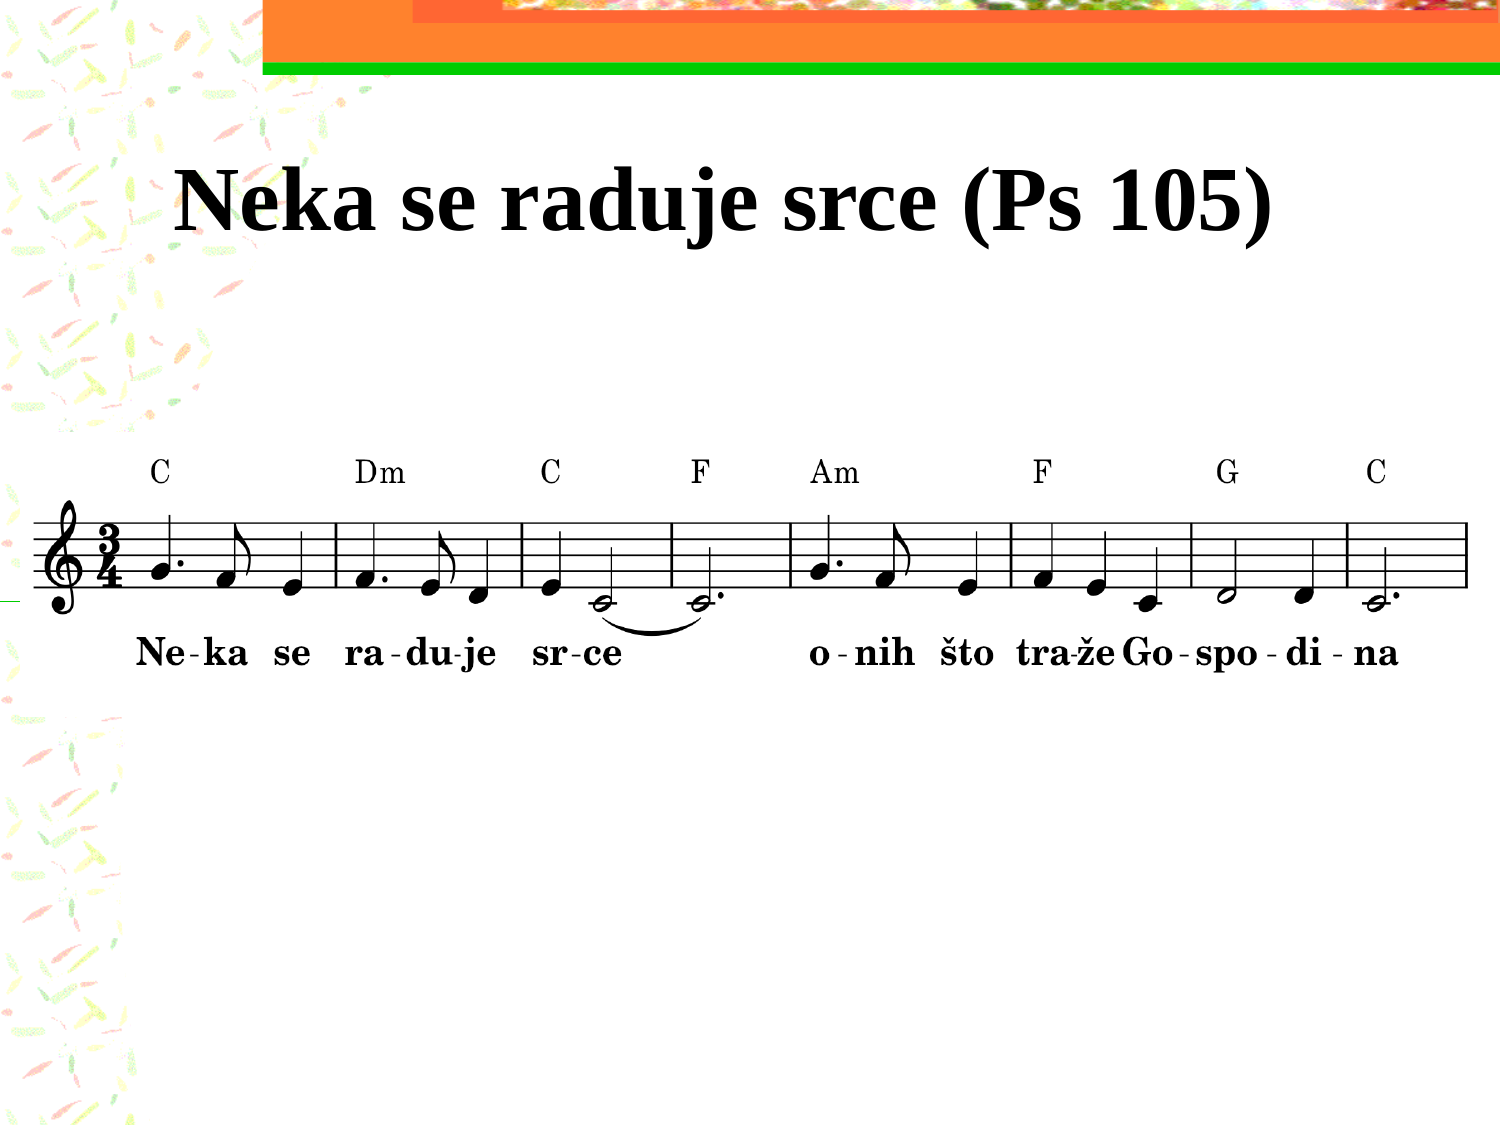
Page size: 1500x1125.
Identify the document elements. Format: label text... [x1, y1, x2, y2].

picture [412, 0, 1500, 23]
picture [0, 0, 1480, 1125]
title Neka se raduje srce (Ps 105) [87, 99, 1363, 288]
